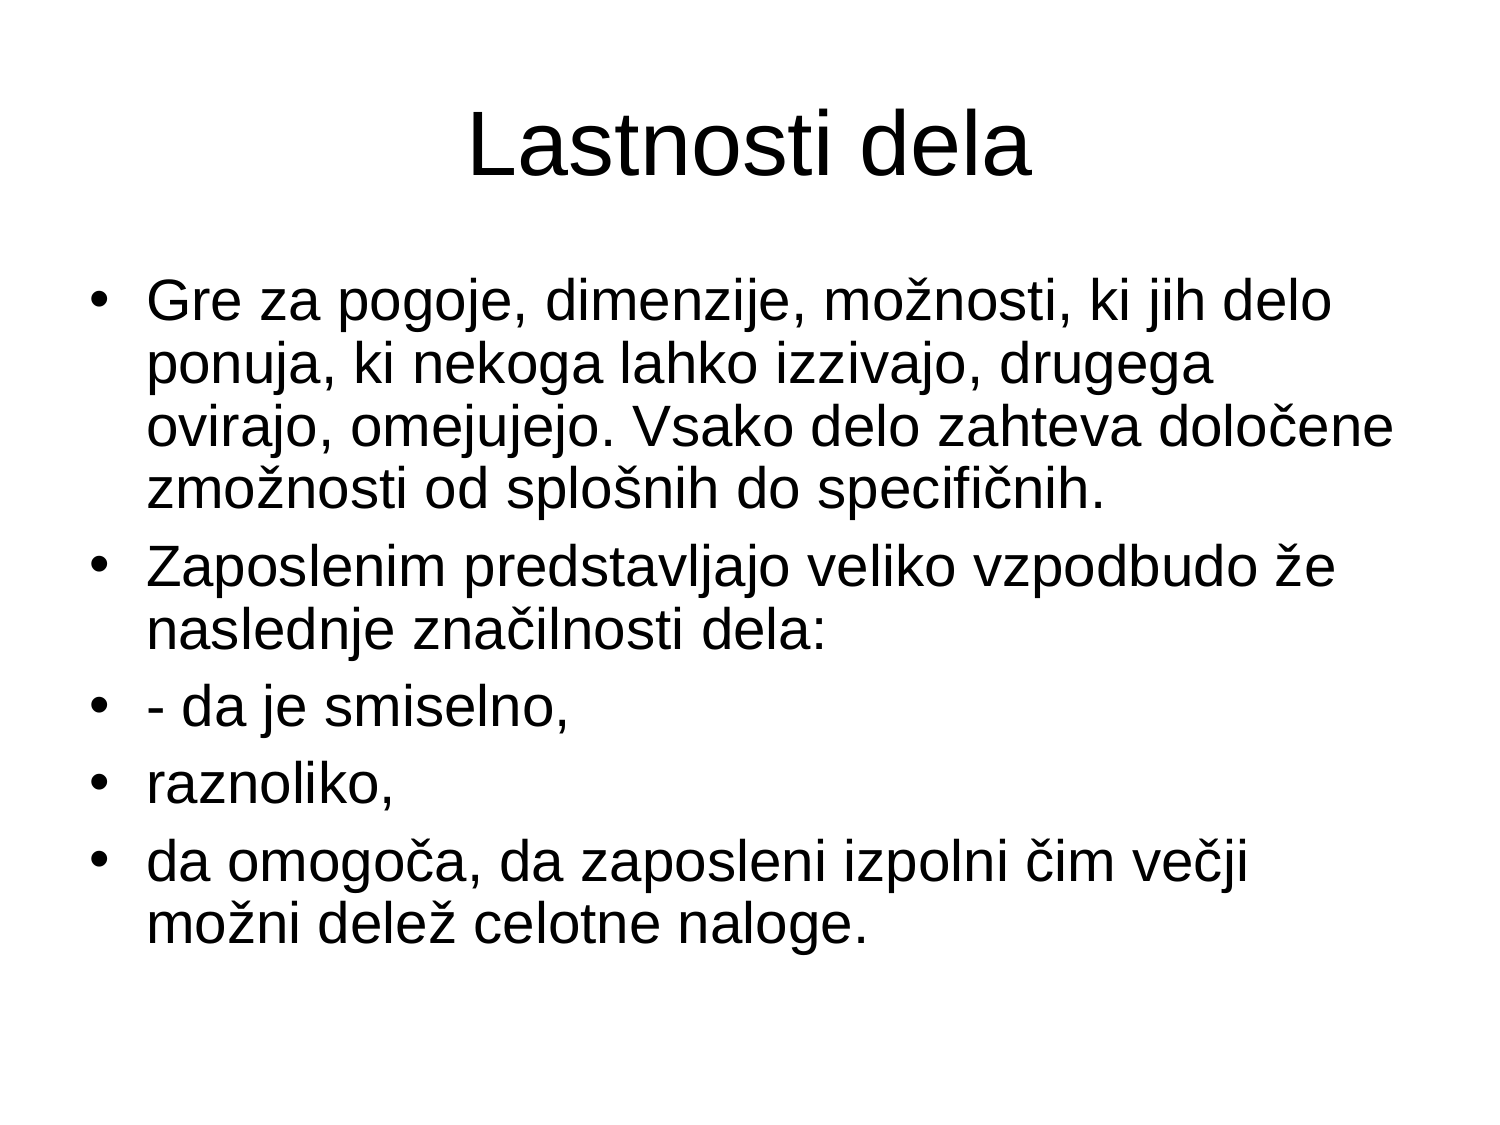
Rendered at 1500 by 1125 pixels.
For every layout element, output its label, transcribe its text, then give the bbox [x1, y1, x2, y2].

title Lastnosti dela [75, 45, 1426, 233]
list Gre za pogoje, dimenzije, možnosti, ki jih delo ponuja, ki nekoga lahko izzivajo, drugega ovirajo, omejujejo. Vsako delo zahteva določene zmožnosti od splošnih do specifičnih. Zaposlenim predstavljajo veliko vzpodbudo že naslednje značilnosti dela: - da je smiselno, raznoliko, da omogoča, da zaposleni izpolni čim večji možni delež celotne naloge. [75, 262, 1426, 1006]
